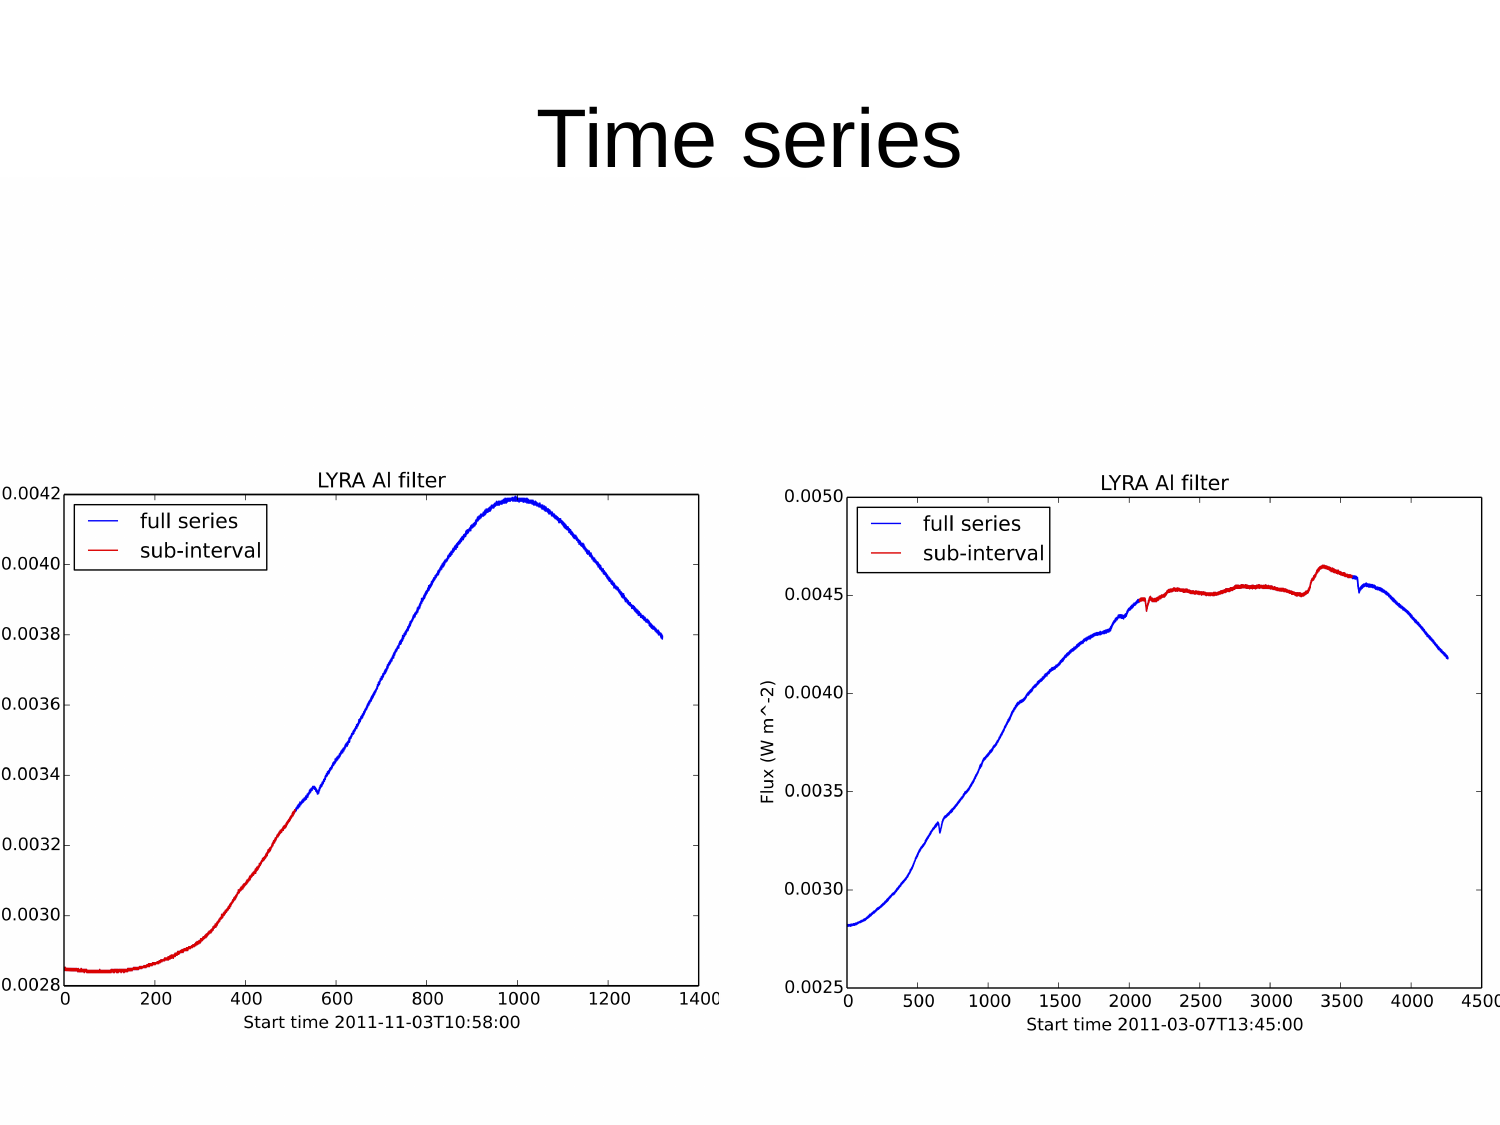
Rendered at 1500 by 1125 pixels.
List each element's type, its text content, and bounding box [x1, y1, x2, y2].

picture [0, 177, 1500, 1125]
title Time series [75, 44, 1425, 180]
